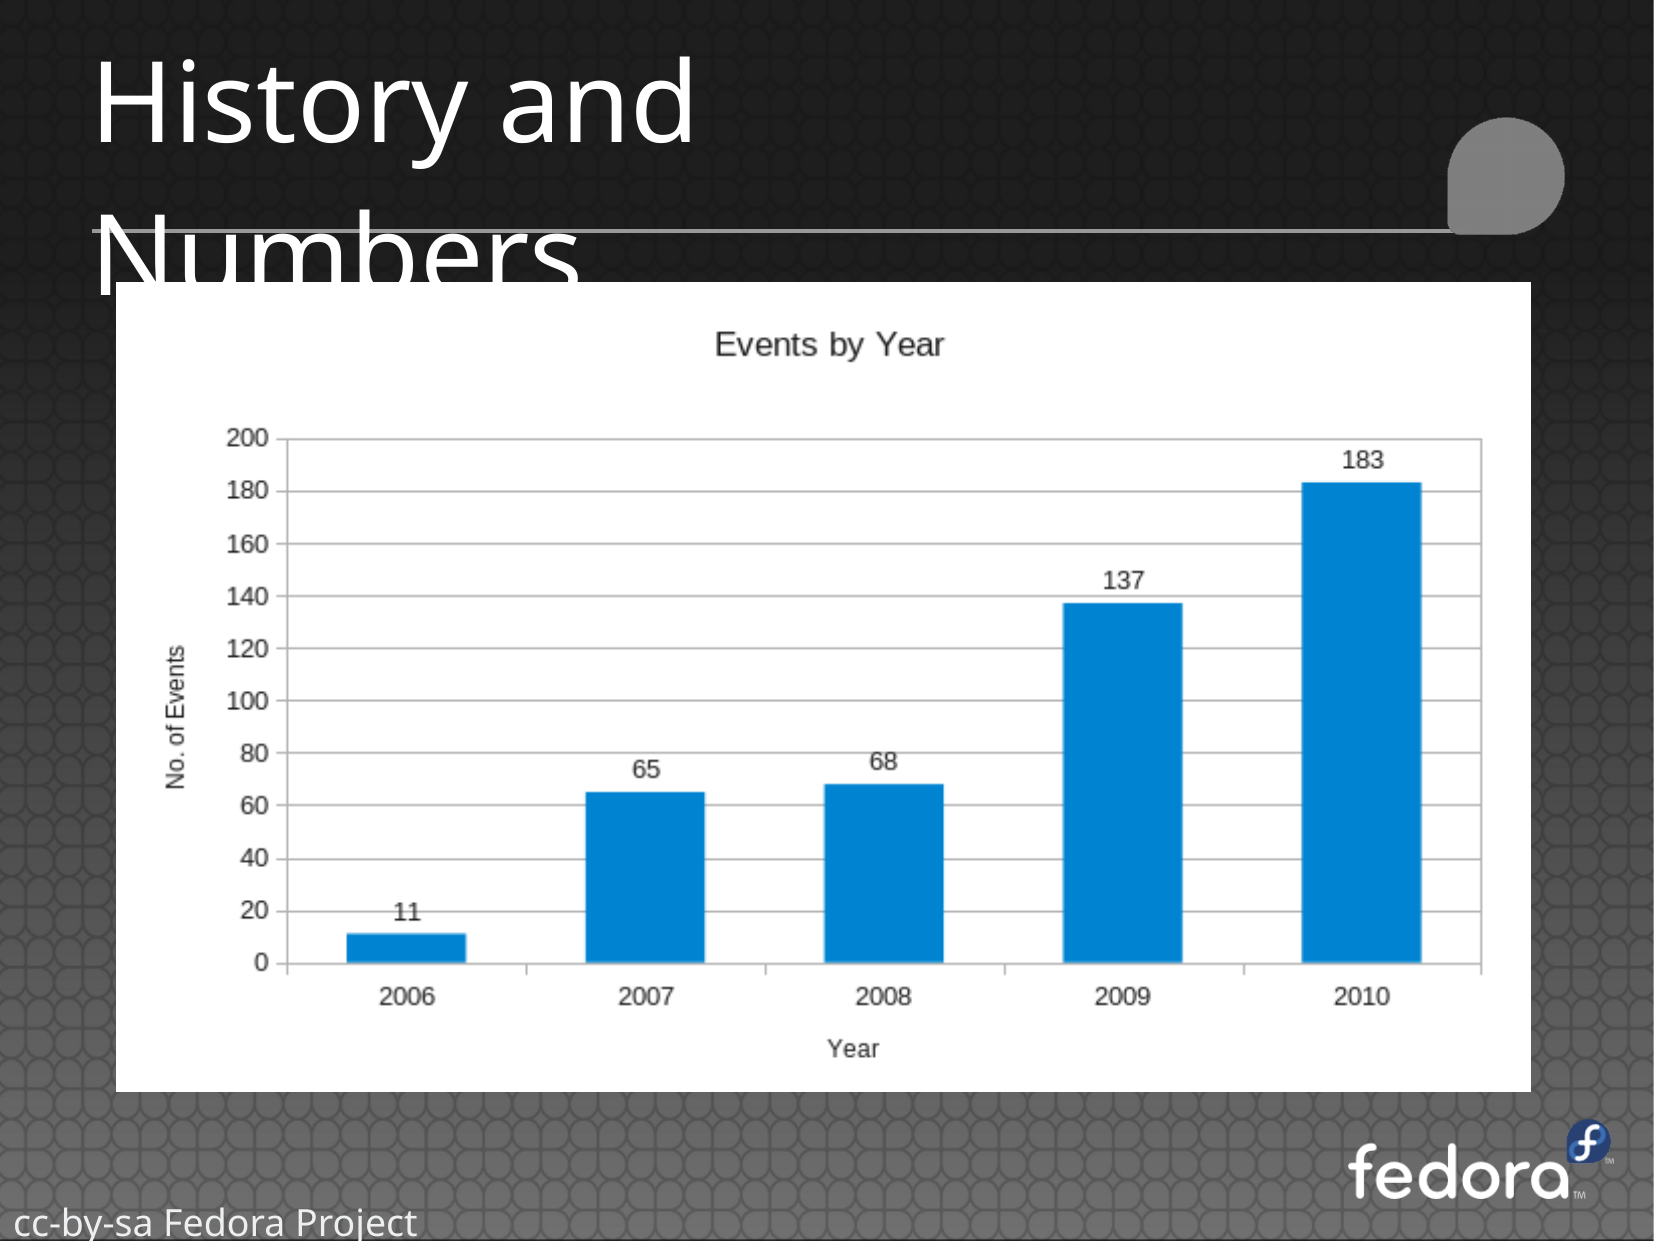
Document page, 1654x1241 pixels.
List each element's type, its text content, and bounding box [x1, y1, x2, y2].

picture [0, 0, 1654, 1241]
text_box History and Numbers [90, 109, 1195, 242]
text_box cc-by-sa Fedora Project [4, 1189, 427, 1241]
